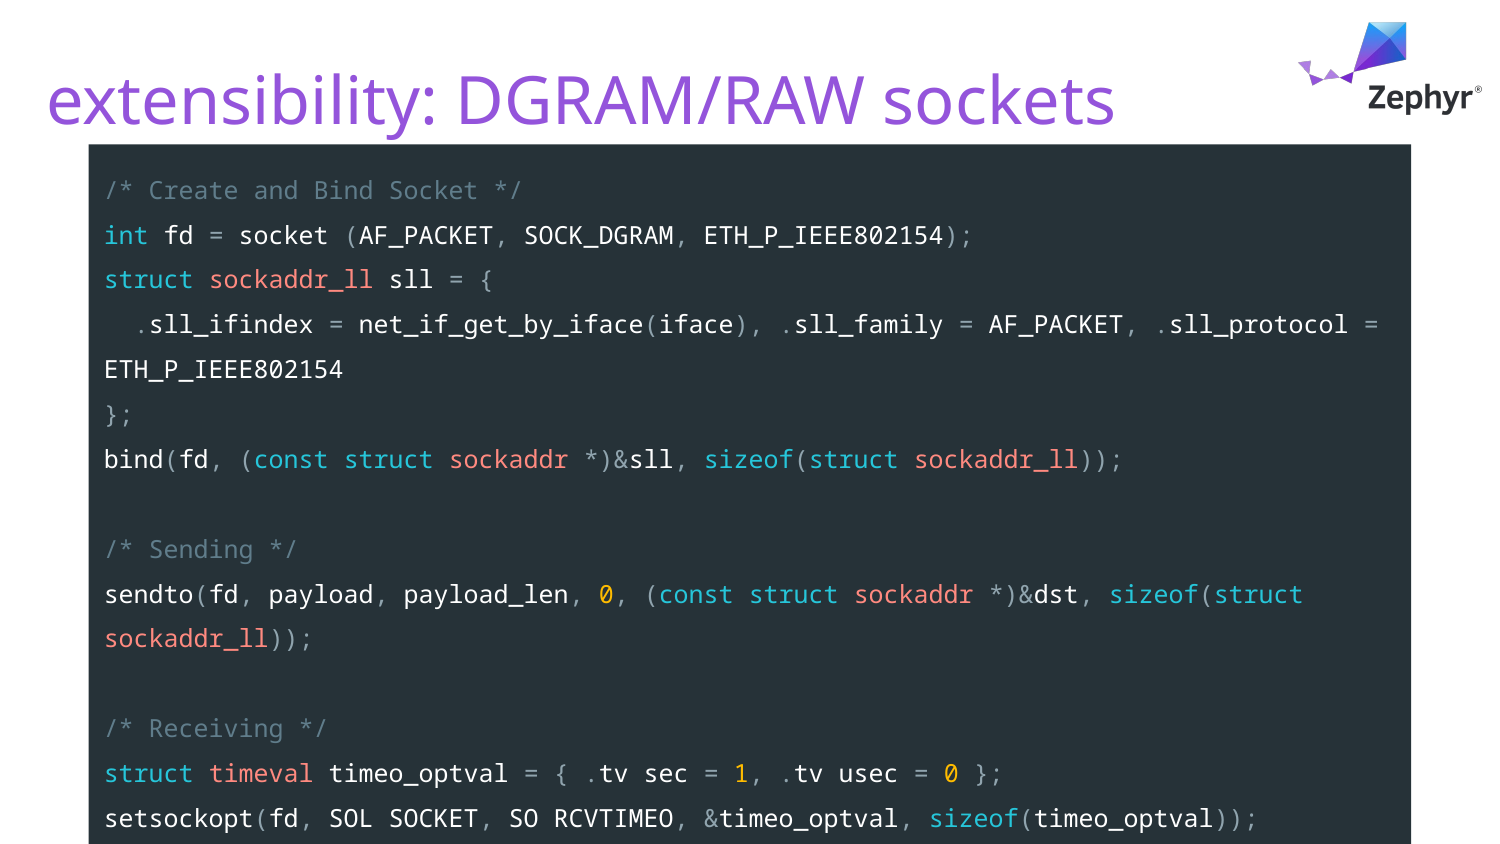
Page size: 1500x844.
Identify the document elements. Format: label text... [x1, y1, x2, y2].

picture [1294, 15, 1485, 122]
text_box /* Create and Bind Socket */ int fd = socket (AF_PACKET, SOCK_DGRAM, ETH_P_IEEE802154); struct sockaddr_ll sll = { .sll_ifindex = net_if_get_by_iface(iface), .sll_family = AF_PACKET, .sll_protocol = ETH_P_IEEE802154 }; bind(fd, (const struct sockaddr *)&sll, sizeof(struct sockaddr_ll)); /* Sending */ sendto(fd, payload, payload_len, 0, (const struct sockaddr *)&dst, sizeof(struct sockaddr_ll)); /* Receiving */ struct timeval timeo_optval = { .tv sec = 1, .tv usec = 0 }; setsockopt(fd, SOL SOCKET, SO RCVTIMEO, &timeo_optval, sizeof(timeo_optval)); recvfrom(fd, buf, len, 0, (struct sockaddr *)&src, &src_len); [88, 144, 1412, 844]
title extensibility: DGRAM/RAW sockets [31, 38, 1382, 145]
